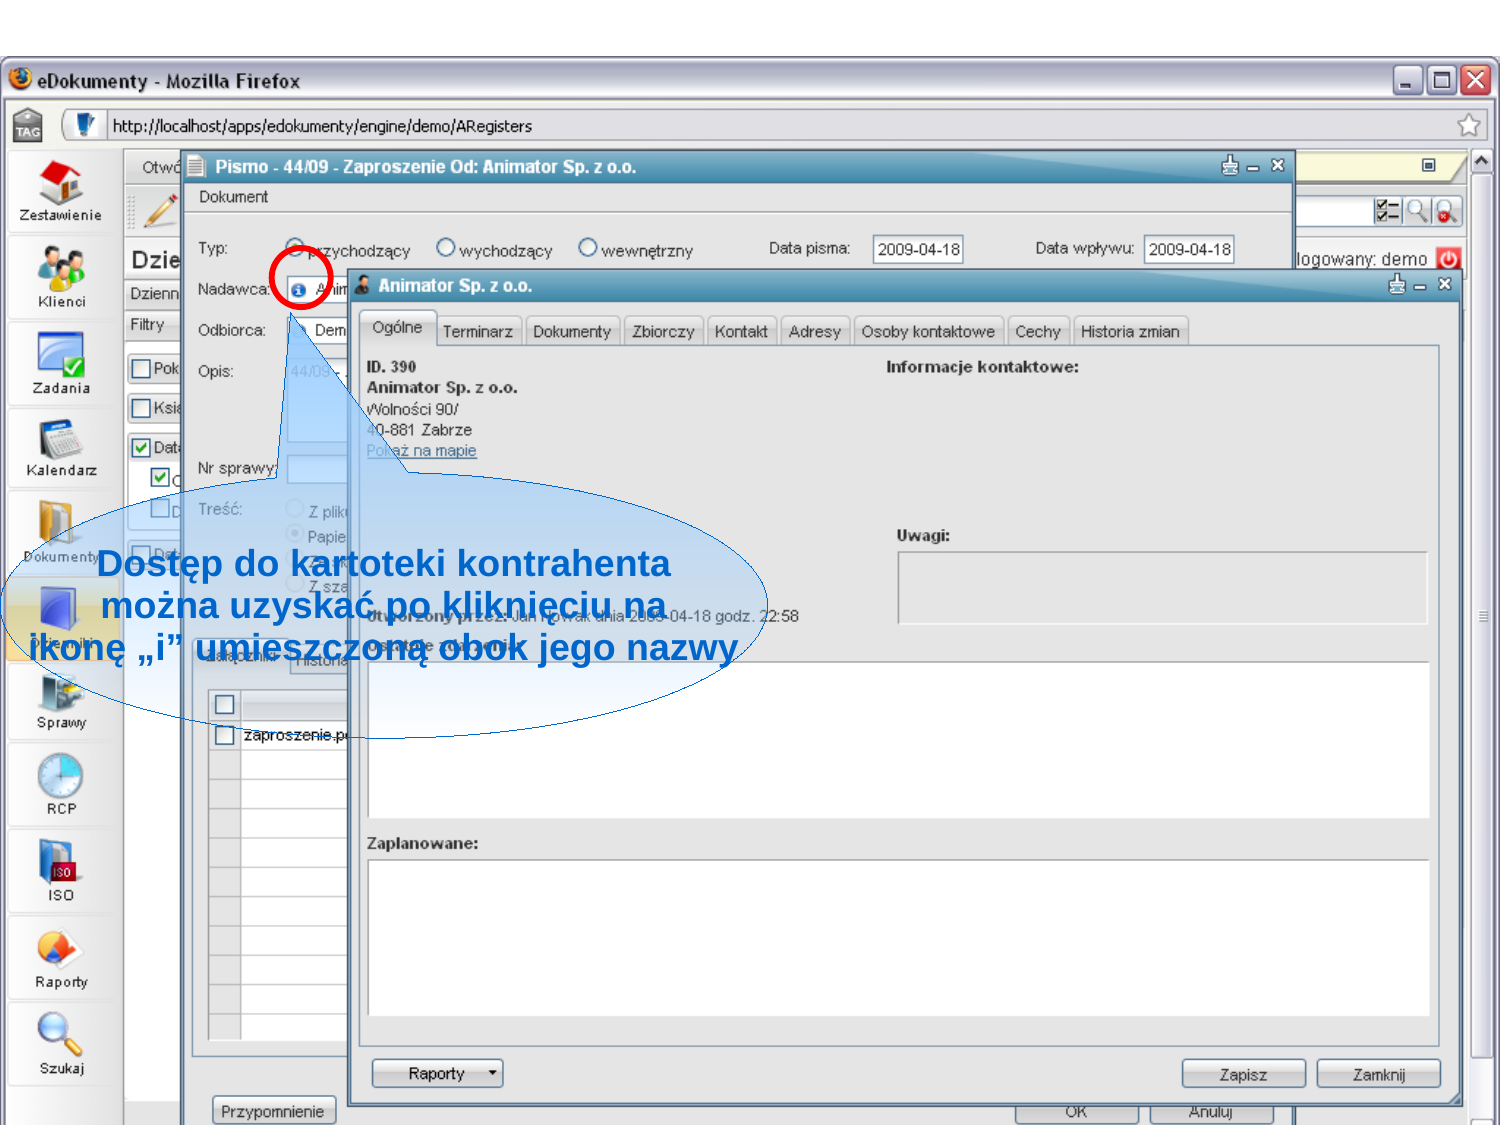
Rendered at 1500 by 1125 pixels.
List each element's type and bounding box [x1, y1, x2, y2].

text_box [278, 247, 324, 259]
picture [0, 0, 1500, 1125]
